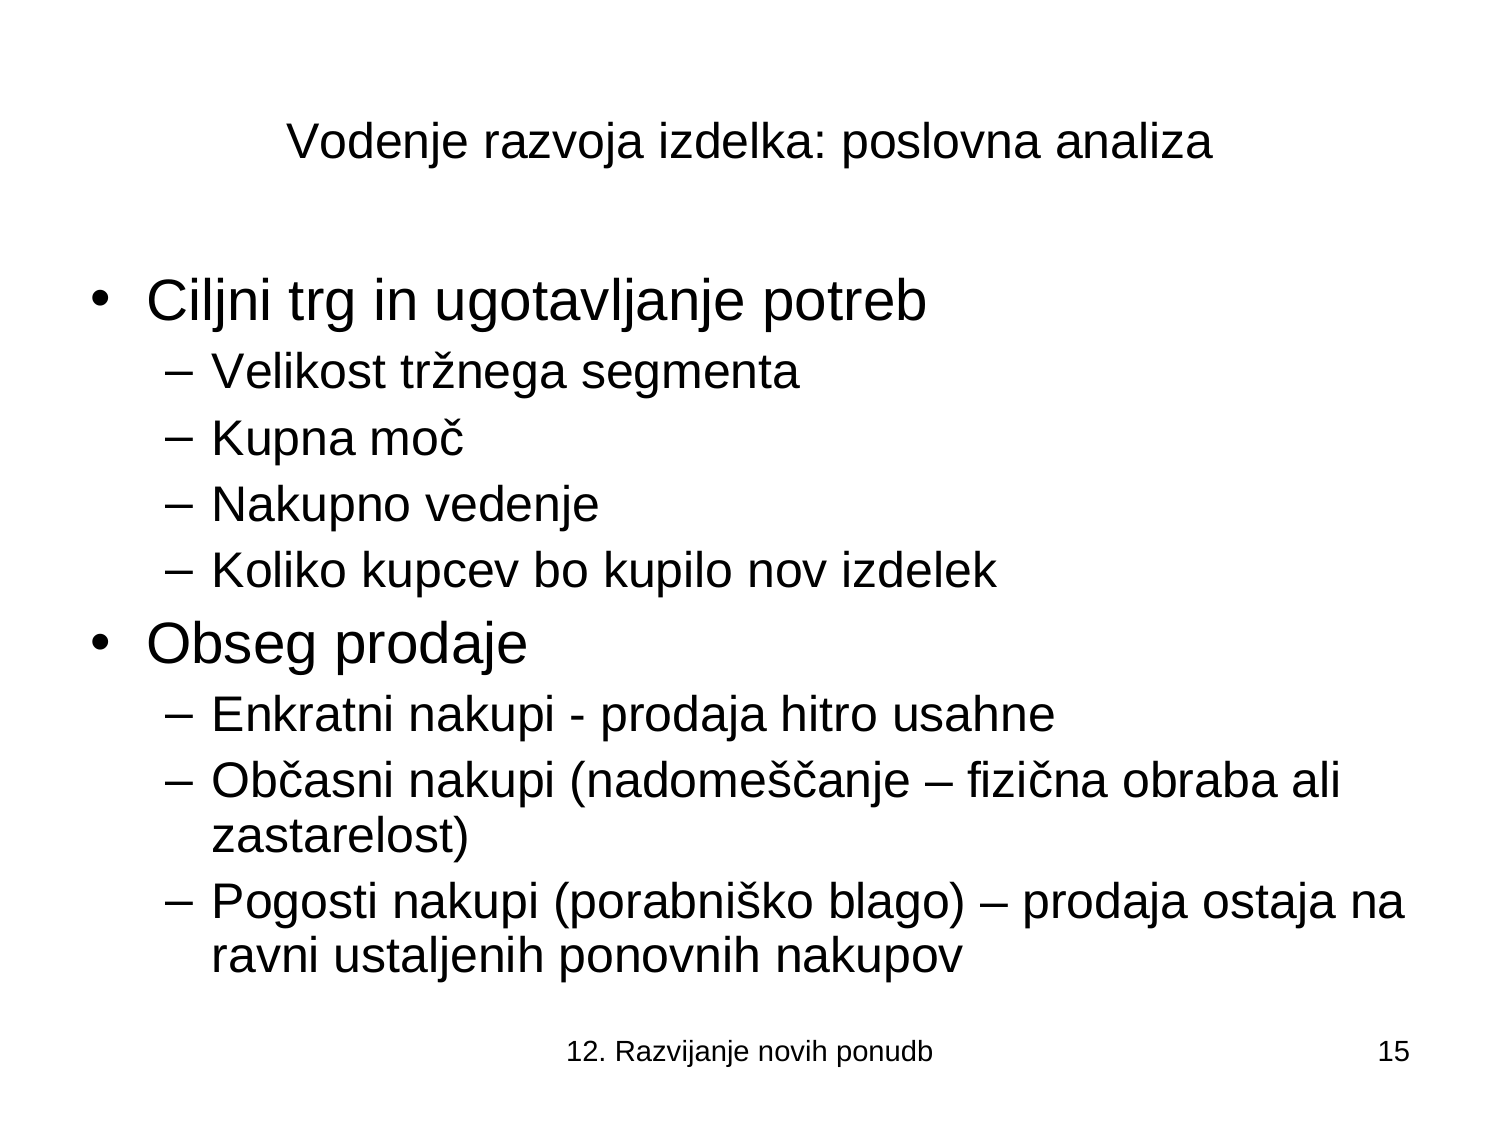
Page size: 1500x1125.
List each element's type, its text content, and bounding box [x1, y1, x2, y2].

text_box <number> [1074, 1024, 1426, 1103]
title Vodenje razvoja izdelka: poslovna analiza [75, 45, 1426, 233]
text_box 12. Razvijanje novih ponudb [512, 1024, 988, 1103]
list Ciljni trg in ugotavljanje potreb Velikost tržnega segmenta Kupna moč Nakupno vedenje Koliko kupcev bo kupilo nov izdelek Obseg prodaje Enkratni nakupi - prodaja hitro usahne Občasni nakupi (nadomeščanje – fizična obraba ali zastarelost) Pogosti nakupi (porabniško blago) – prodaja ostaja na ravni ustaljenih ponovnih nakupov [75, 262, 1426, 1006]
